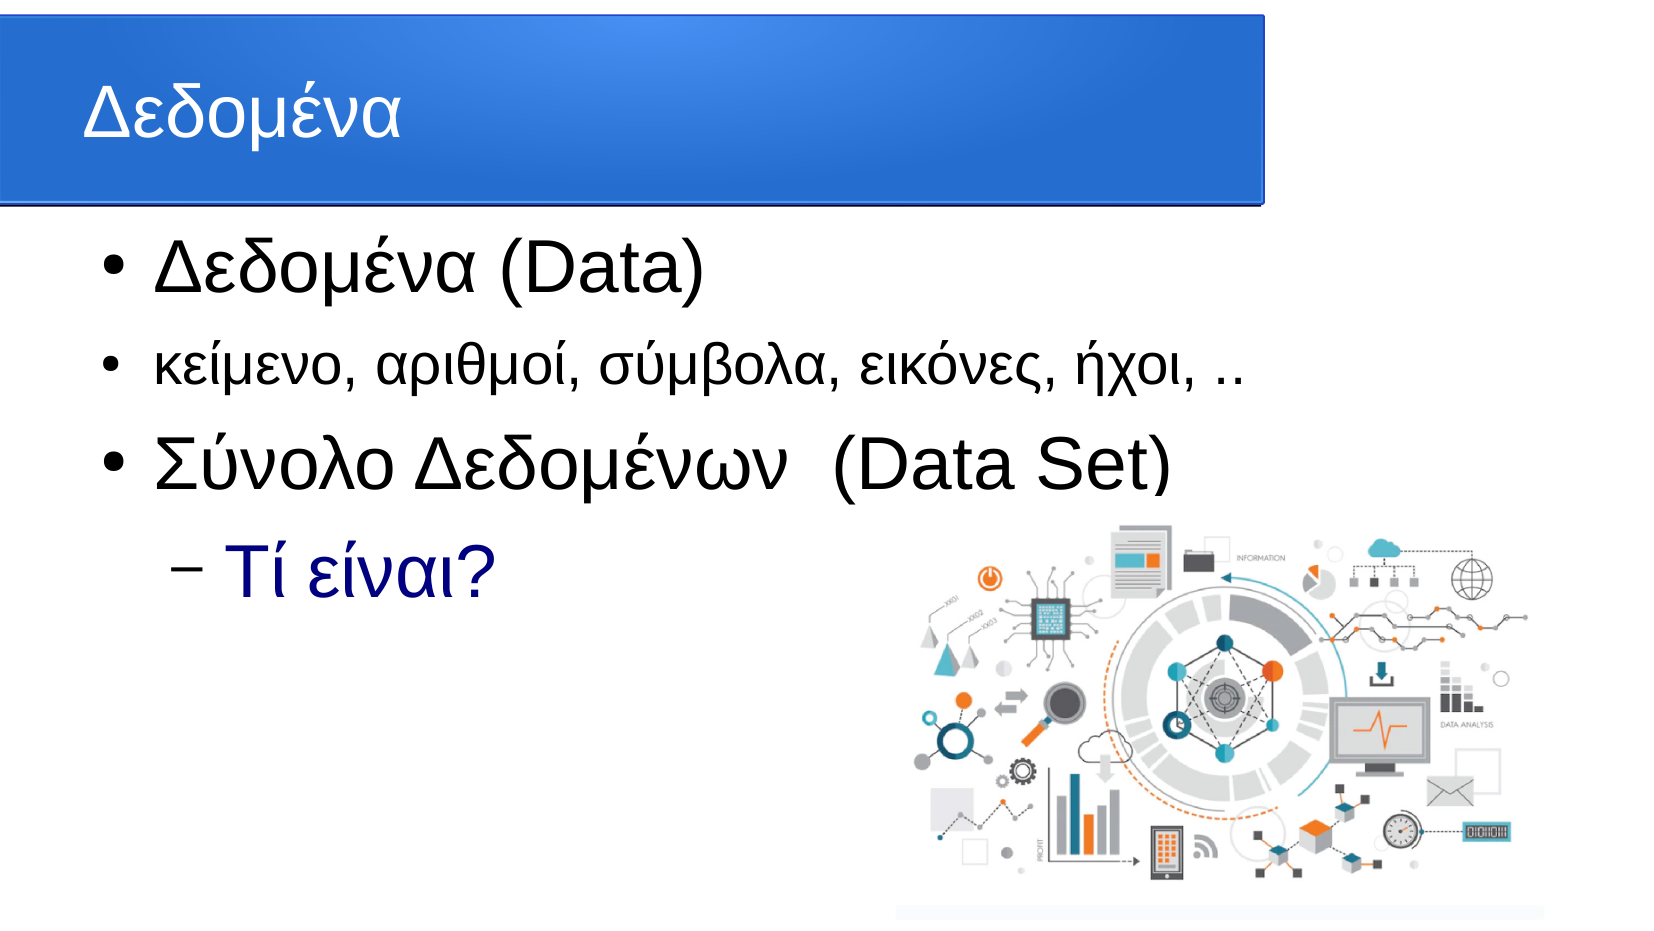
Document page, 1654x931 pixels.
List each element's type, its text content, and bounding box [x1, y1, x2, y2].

title Δεδομένα [82, 35, 1235, 189]
list Δεδομένα (Data) κείμενο, αριθμοί, σύμβολα, εικόνες, ήχοι, .. Σύνολο Δεδομένων (Data Set) Τί είναι? [82, 224, 1347, 764]
picture [856, 496, 1583, 927]
